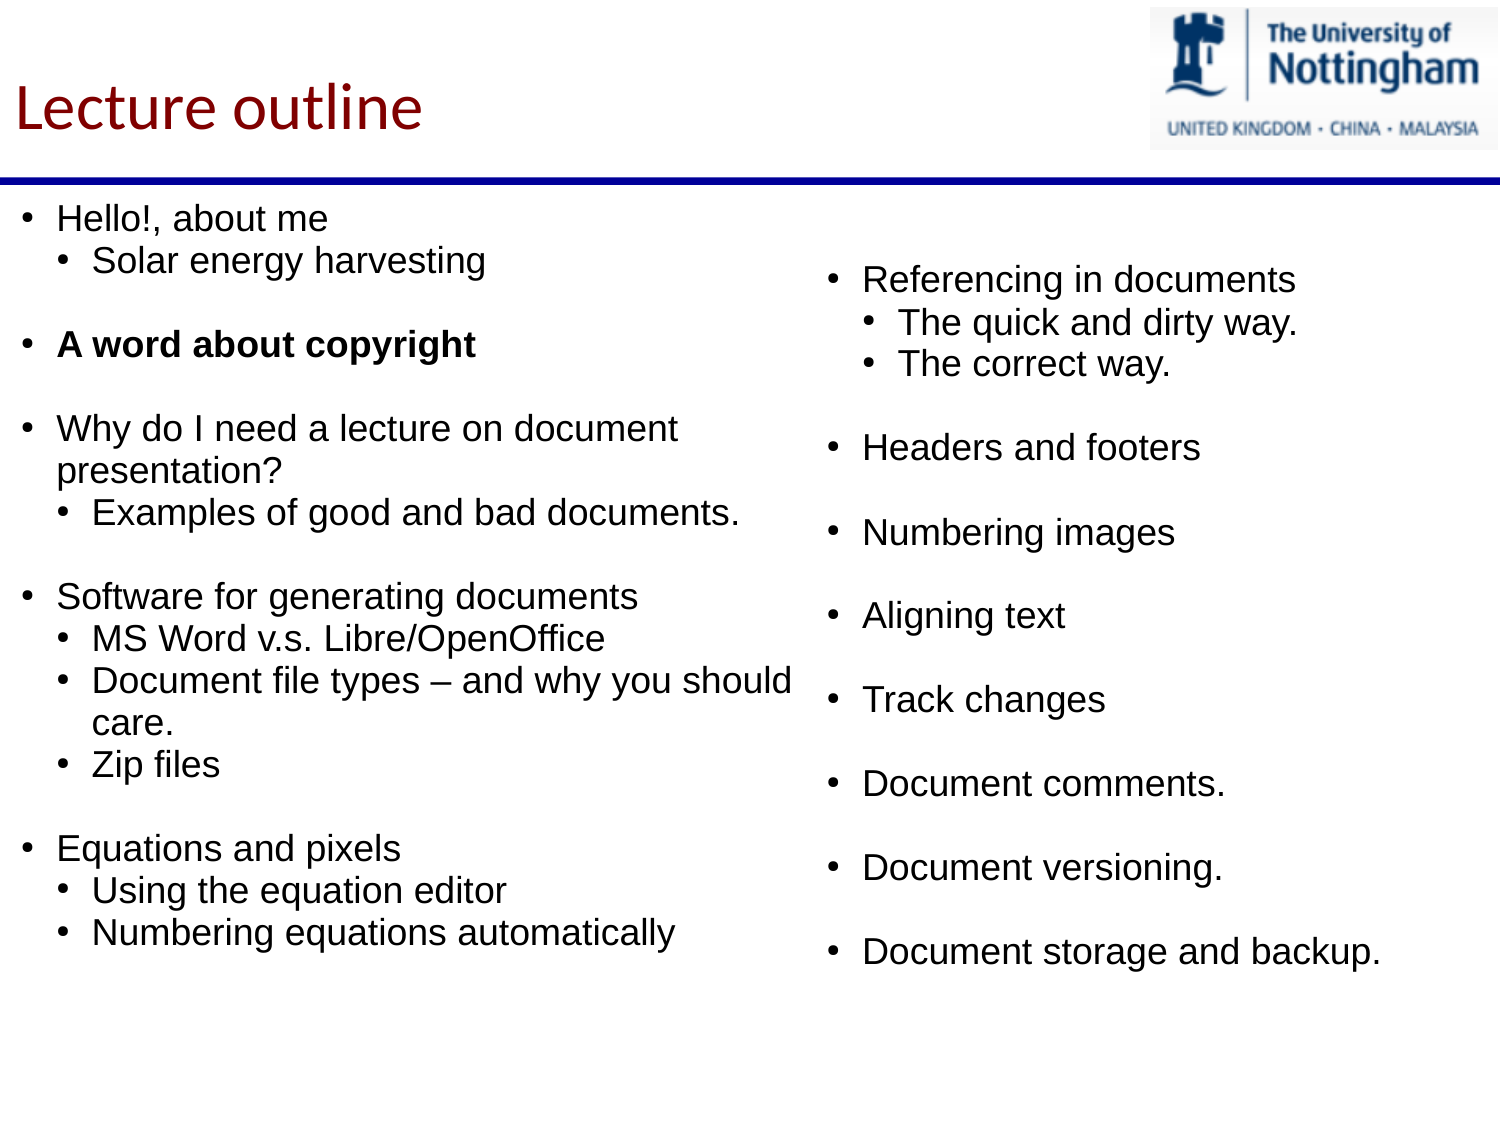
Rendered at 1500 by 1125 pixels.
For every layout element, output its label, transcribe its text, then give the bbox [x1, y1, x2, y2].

title Lecture outline [0, 24, 1363, 180]
text_box Referencing in documents The quick and dirty way. The correct way. Headers and footers Numbering images Aligning text Track changes Document comments. Document versioning. Document storage and backup. [811, 209, 1484, 1023]
text_box Hello!, about me Solar energy harvesting A word about copyright Why do I need a lecture on document presentation? Examples of good and bad documents. Software for generating documents MS Word v.s. Libre/OpenOffice Document file types – and why you should care. Zip files Equations and pixels Using the equation editor Numbering equations automatically [6, 190, 843, 1087]
picture [1150, 7, 1498, 150]
